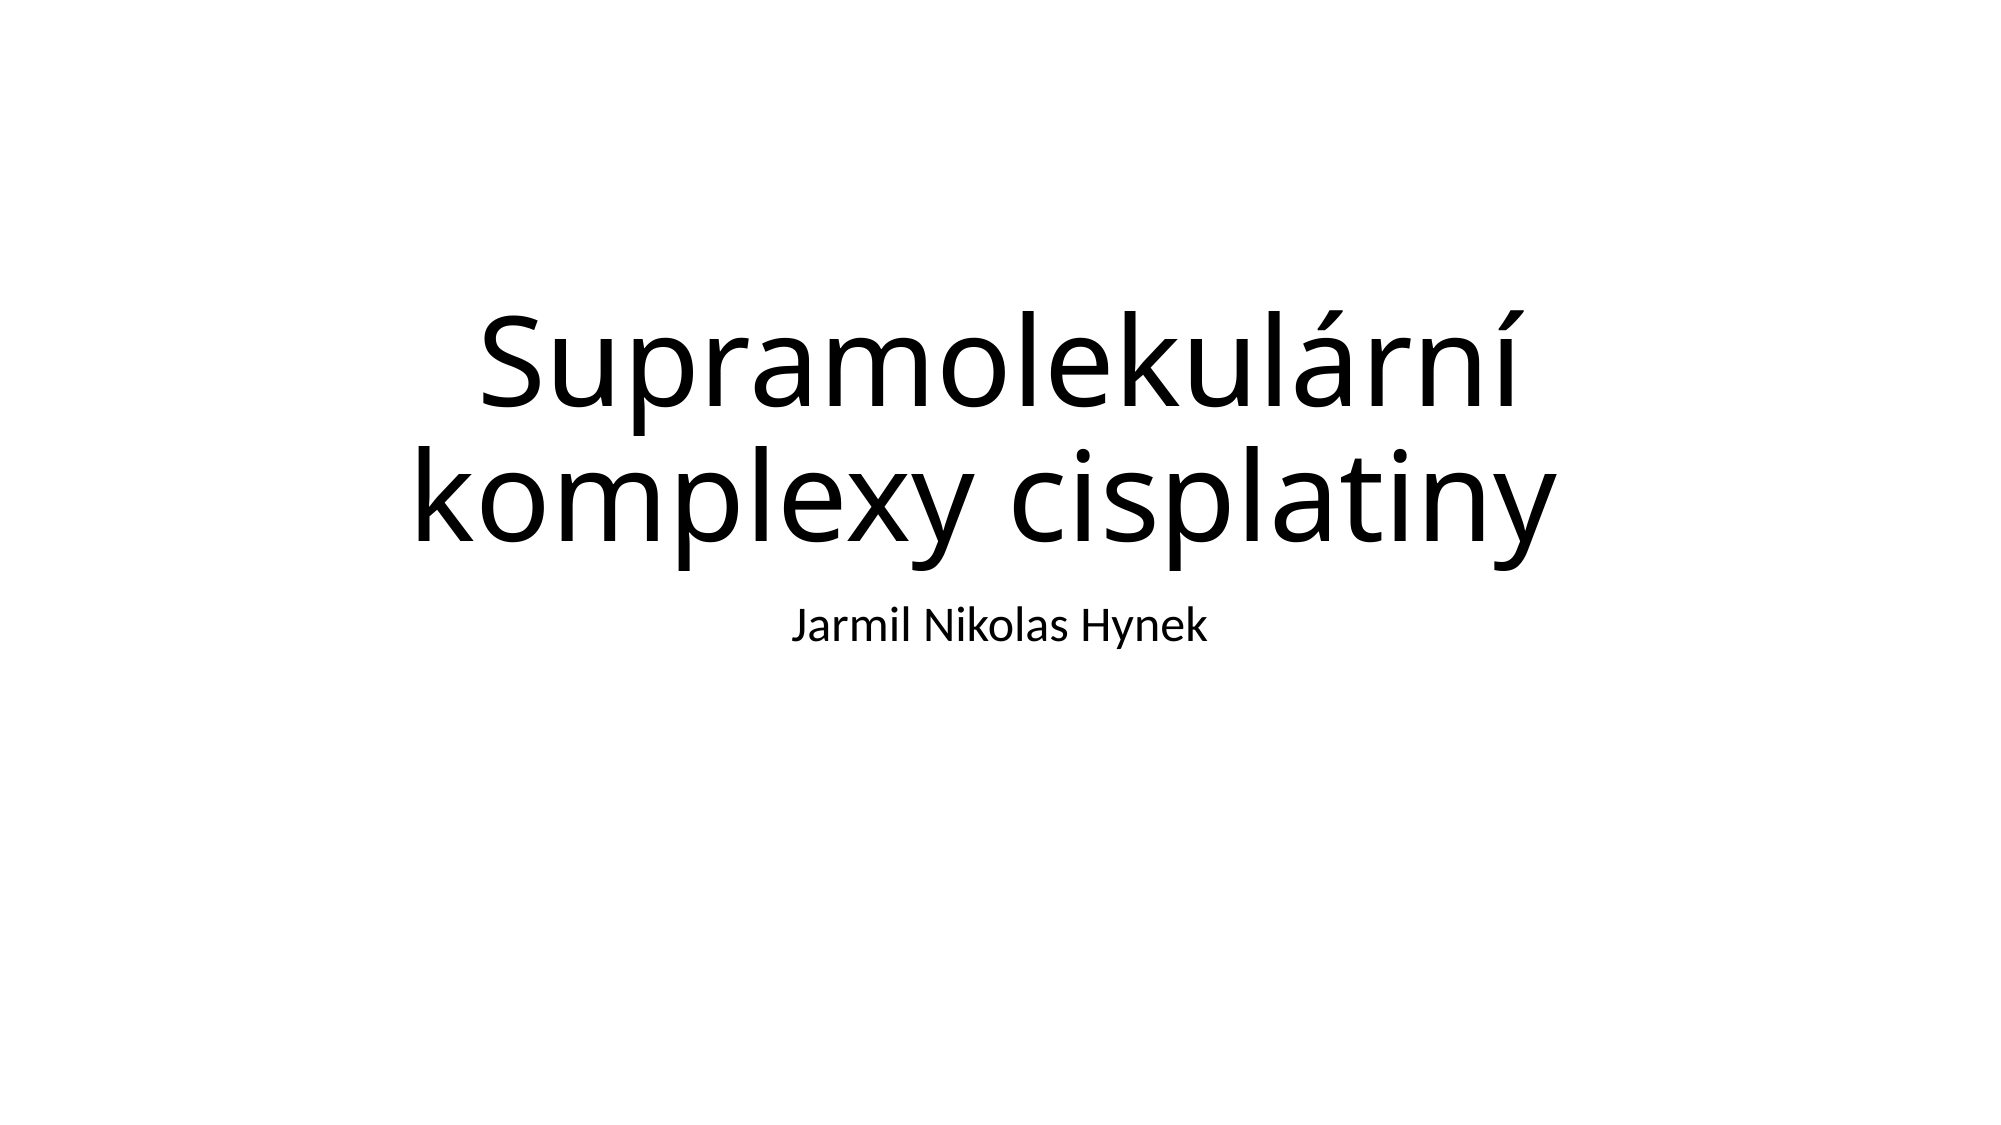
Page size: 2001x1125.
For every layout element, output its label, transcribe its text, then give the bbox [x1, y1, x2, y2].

title Supramolekulární komplexy cisplatiny [249, 184, 1750, 576]
subtitle Jarmil Nikolas Hynek [249, 590, 1750, 863]
